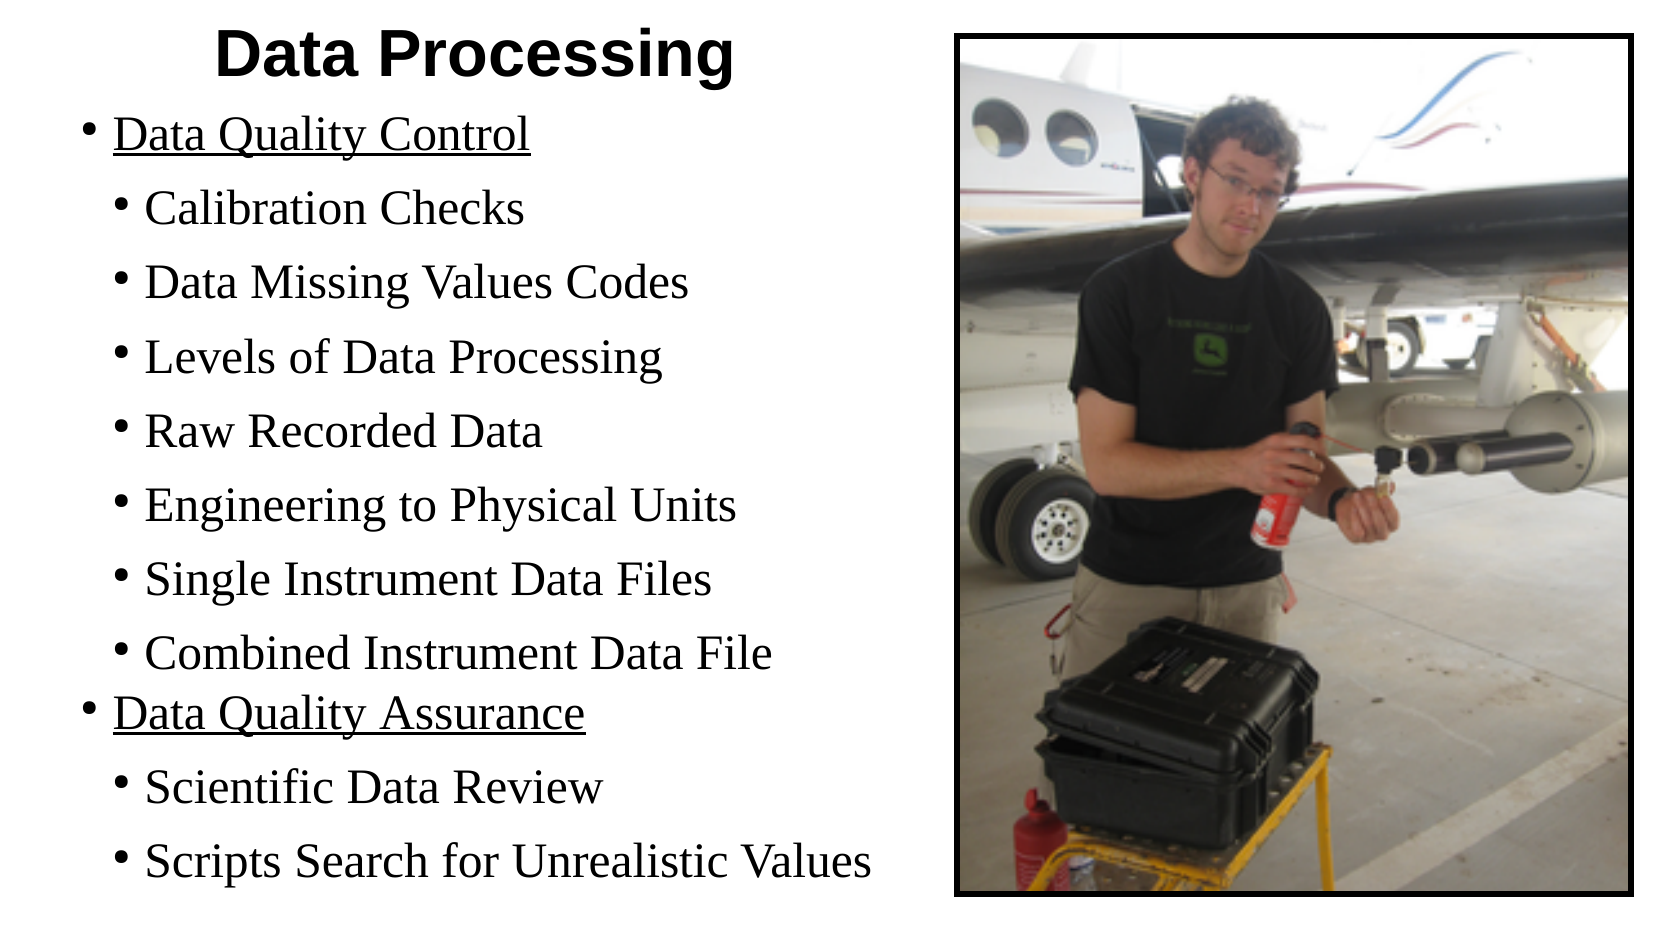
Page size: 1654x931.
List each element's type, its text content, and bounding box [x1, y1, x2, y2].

list Data Quality Control Calibration Checks Data Missing Values Codes Levels of Data Processing Raw Recorded Data Engineering to Physical Units Single Instrument Data Files Combined Instrument Data File Data Quality Assurance Scientific Data Review Scripts Search for Unrealistic Values [65, 93, 936, 904]
text_box Data Processing [0, 6, 951, 94]
picture [960, 38, 1629, 892]
